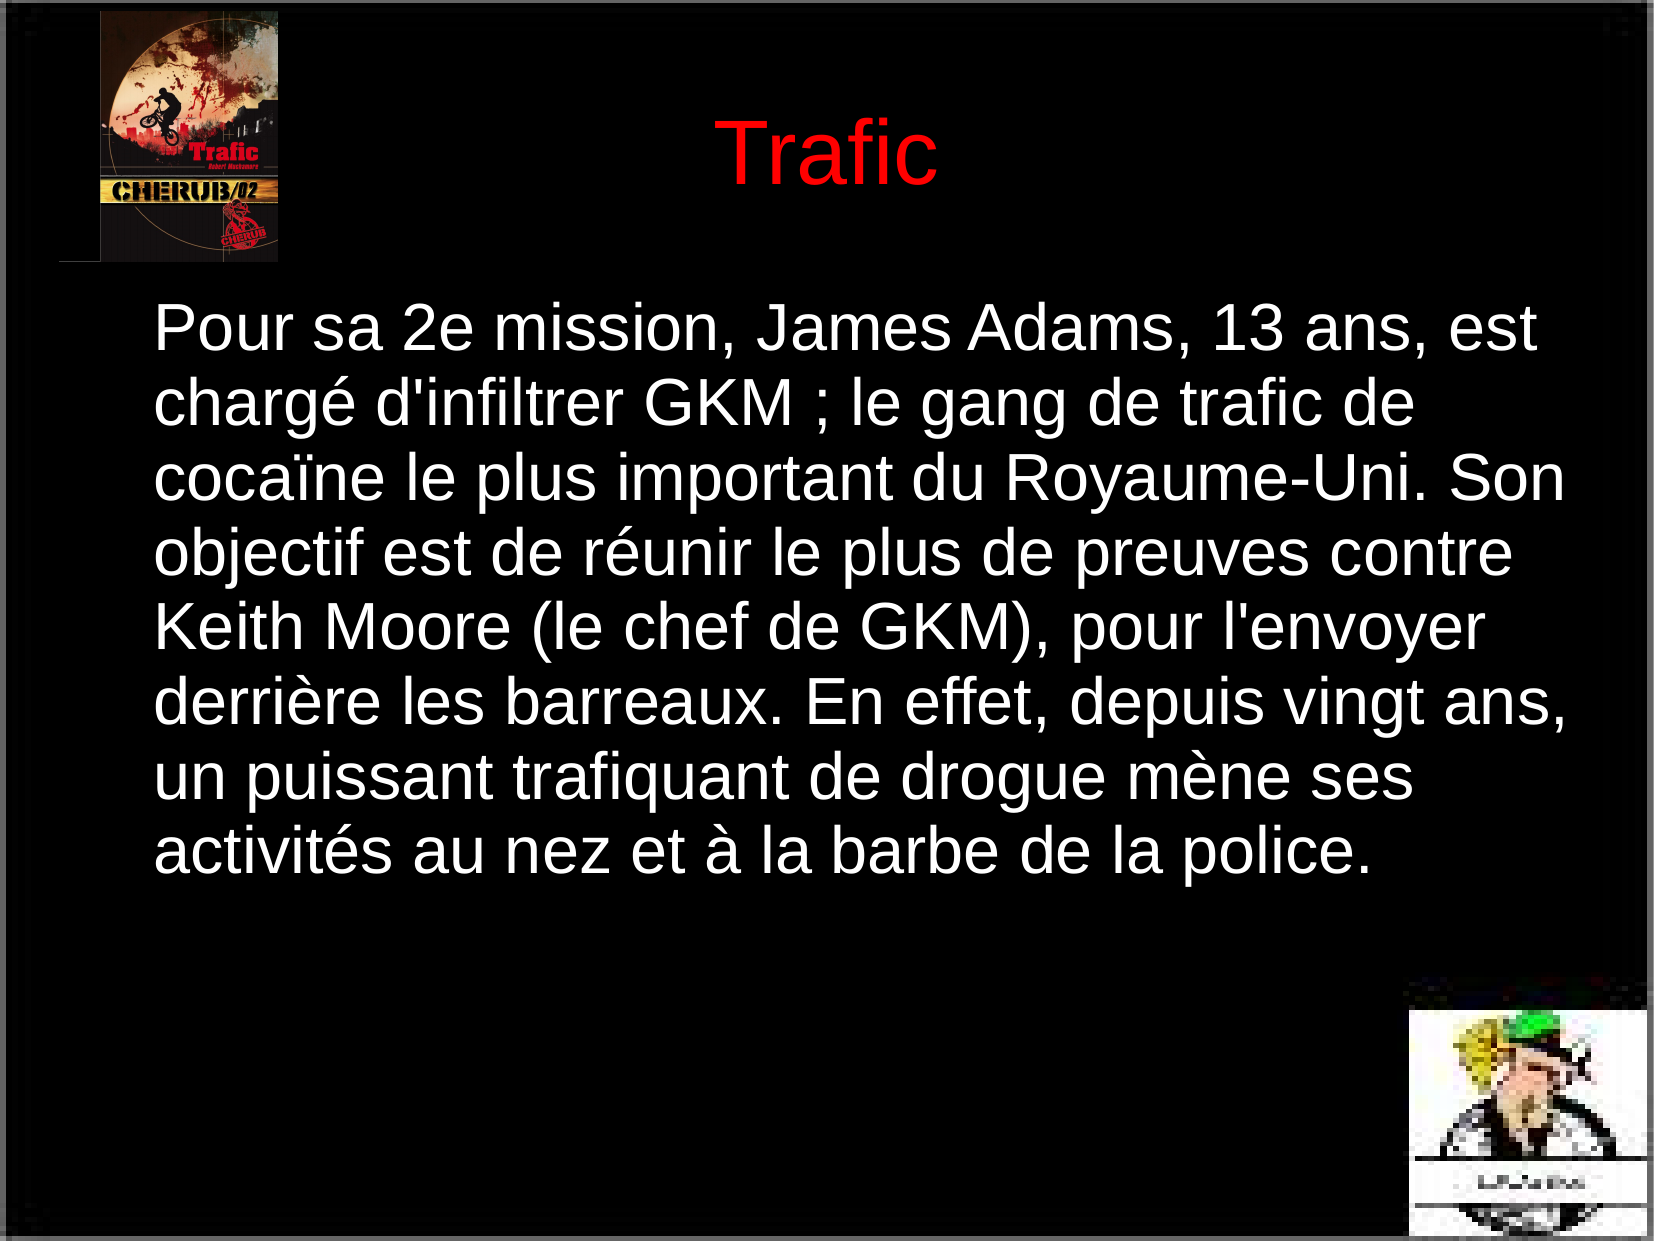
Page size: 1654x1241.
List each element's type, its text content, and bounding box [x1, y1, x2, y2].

picture [0, 0, 1654, 1241]
list Pour sa 2e mission, James Adams, 13 ans, est chargé d'infiltrer GKM ; le gang de trafic de cocaïne le plus important du Royaume-Uni. Son objectif est de réunir le plus de preuves contre Keith Moore (le chef de GKM), pour l'envoyer derrière les barreaux. En effet, depuis vingt ans, un puissant trafiquant de drogue mène ses activités au nez et à la barbe de la police. [82, 290, 1571, 1010]
title Trafic [319, 49, 1571, 257]
